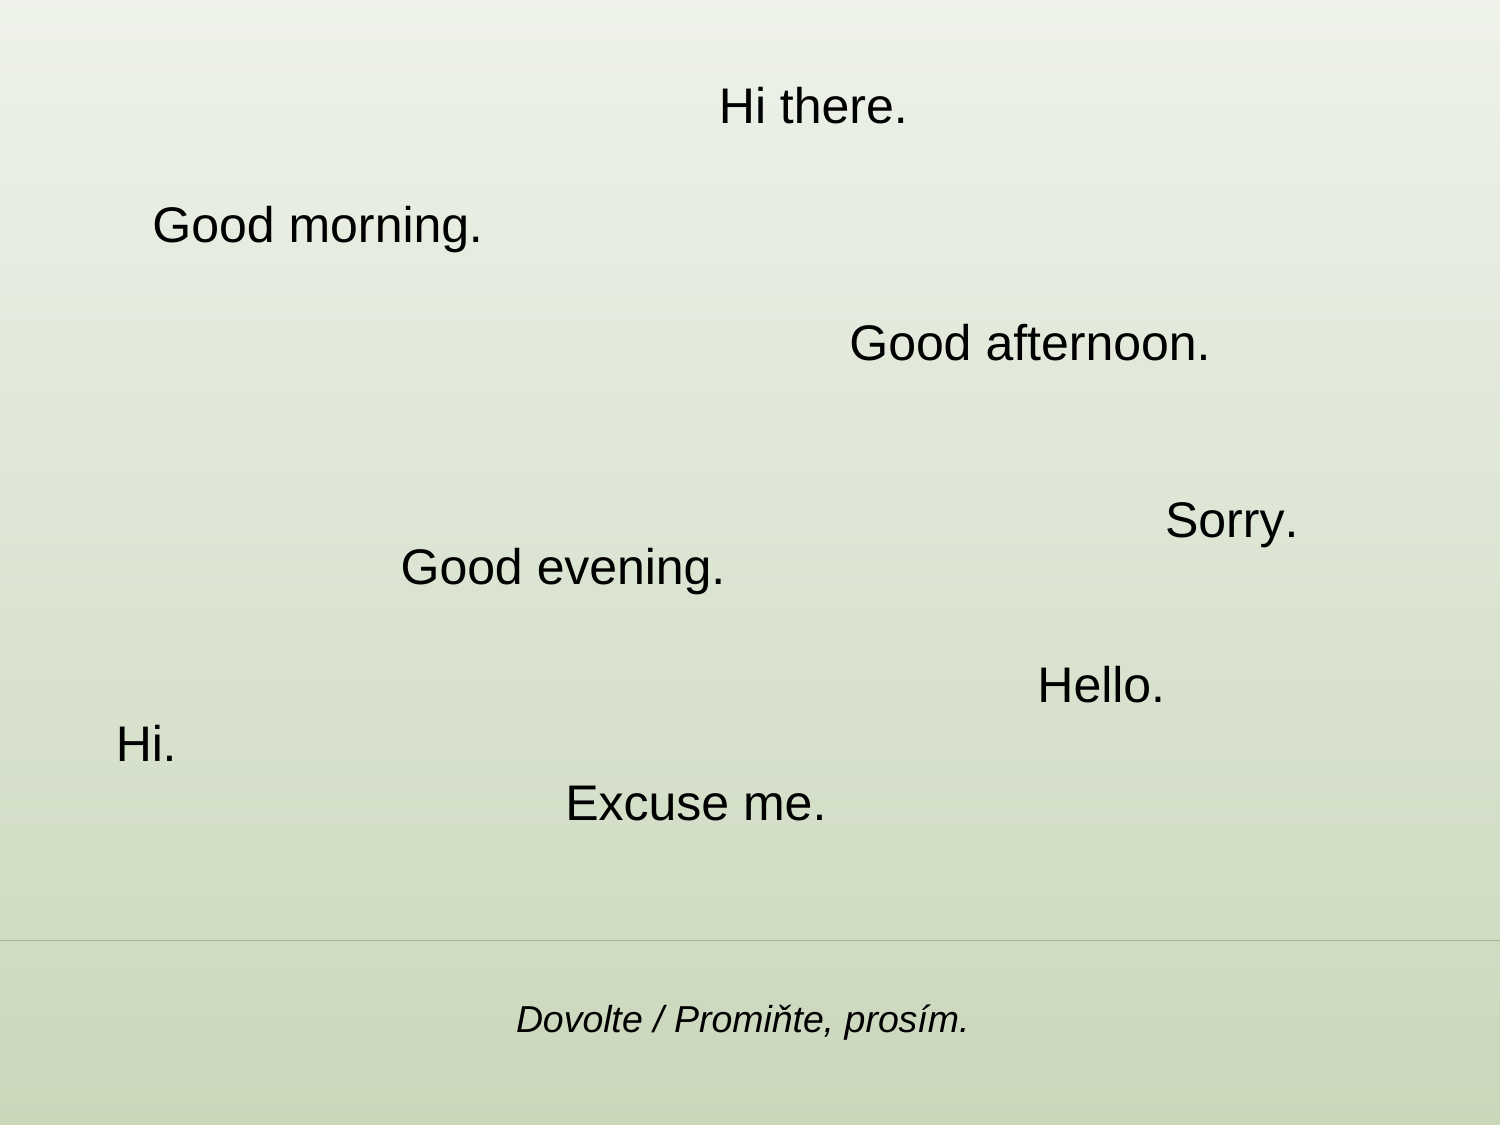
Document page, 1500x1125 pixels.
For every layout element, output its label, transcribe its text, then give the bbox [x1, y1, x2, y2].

text_box Hello. [1022, 645, 1180, 721]
text_box Hi there. [704, 66, 923, 142]
text_box Sorry. [1150, 479, 1314, 556]
text_box Dovolte / Promiňte, prosím. [501, 987, 986, 1049]
text_box Good evening. [385, 527, 741, 603]
text_box Good morning. [137, 184, 499, 261]
text_box Good afternoon. [834, 302, 1226, 379]
text_box Excuse me. [550, 763, 842, 839]
text_box Hi. [100, 704, 192, 780]
